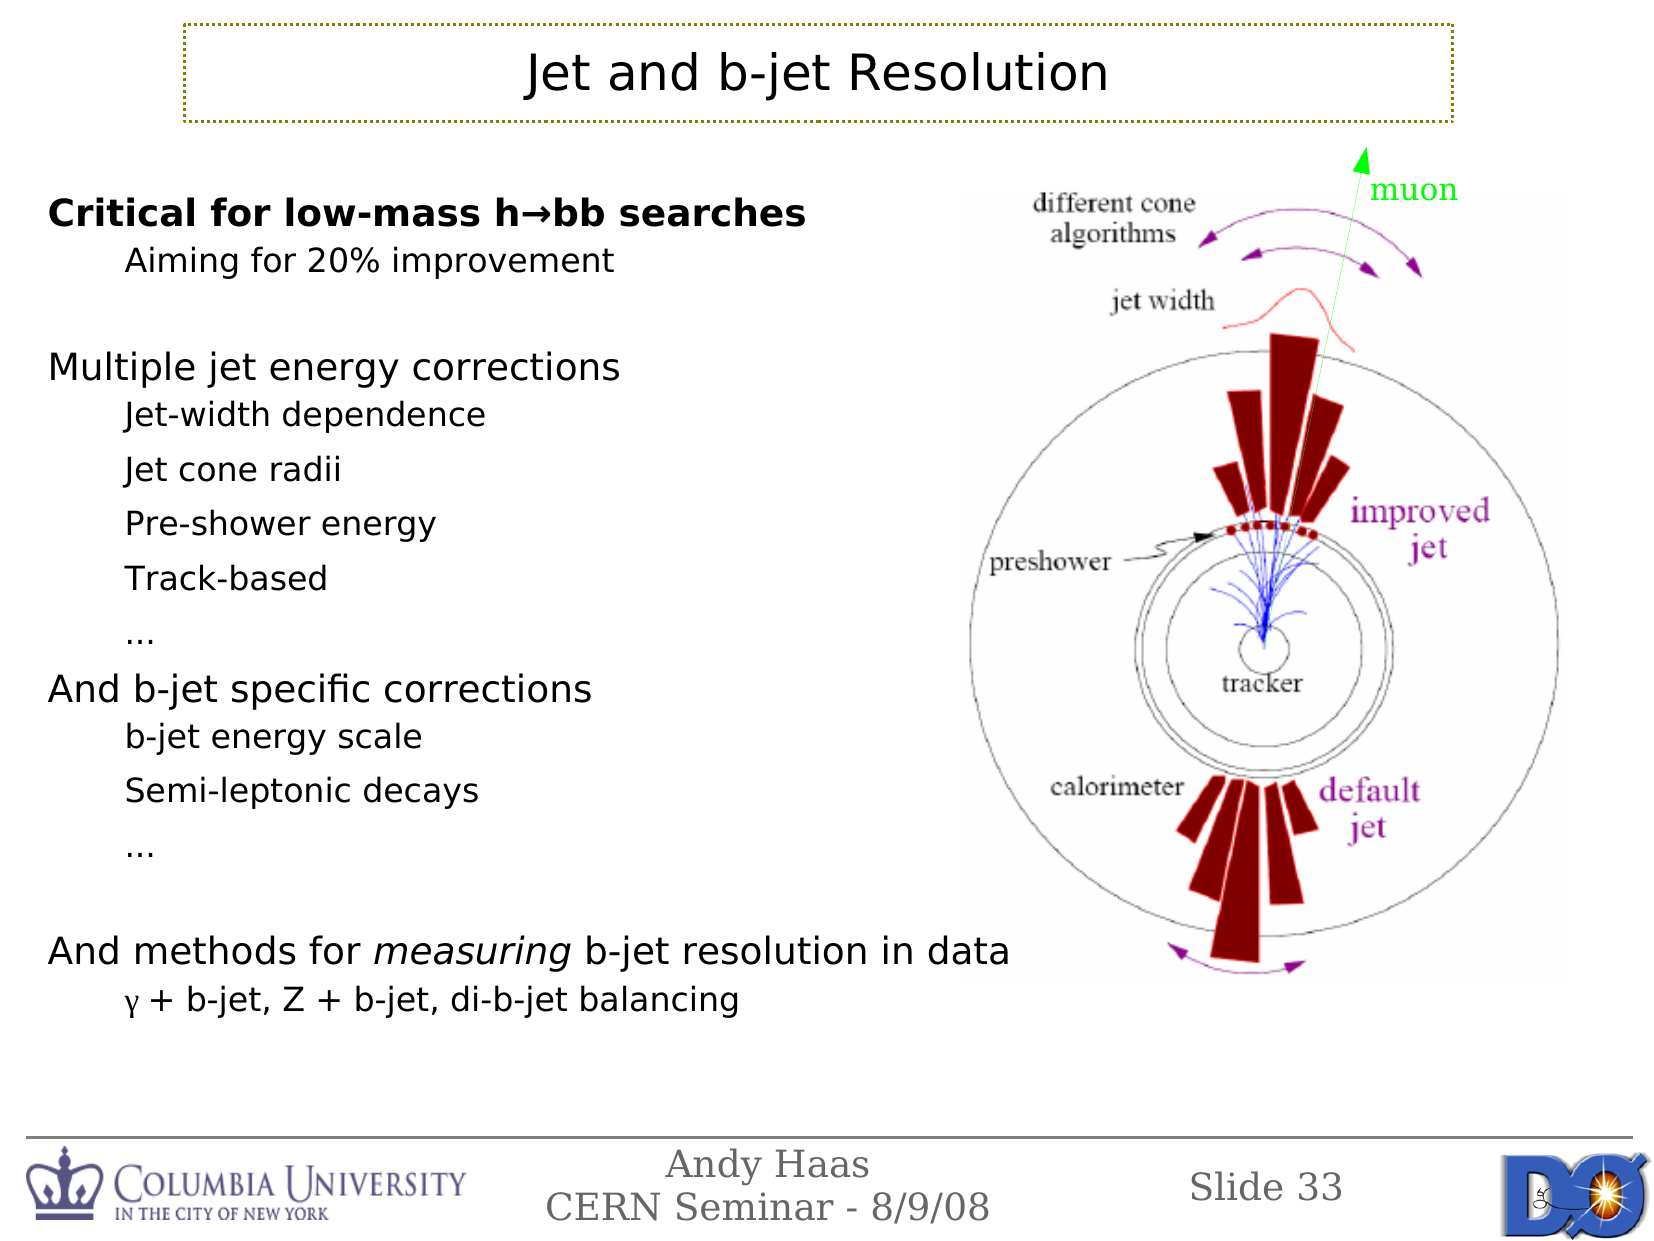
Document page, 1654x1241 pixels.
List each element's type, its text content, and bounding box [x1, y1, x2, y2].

title Jet and b-jet Resolution [184, 24, 1453, 122]
list Critical for low-mass h→bb searches Aiming for 20% improvement Multiple jet energy corrections Jet-width dependence Jet cone radii Pre-shower energy Track-based ... And b-jet specific corrections b-jet energy scale Semi-leptonic decays ... And methods for measuring b-jet resolution in data γ + b-jet, Z + b-jet, di-b-jet balancing [30, 140, 1197, 1125]
text_box muon [1369, 171, 1459, 208]
picture [1197, 167, 1596, 1024]
picture [1497, 1149, 1654, 1241]
